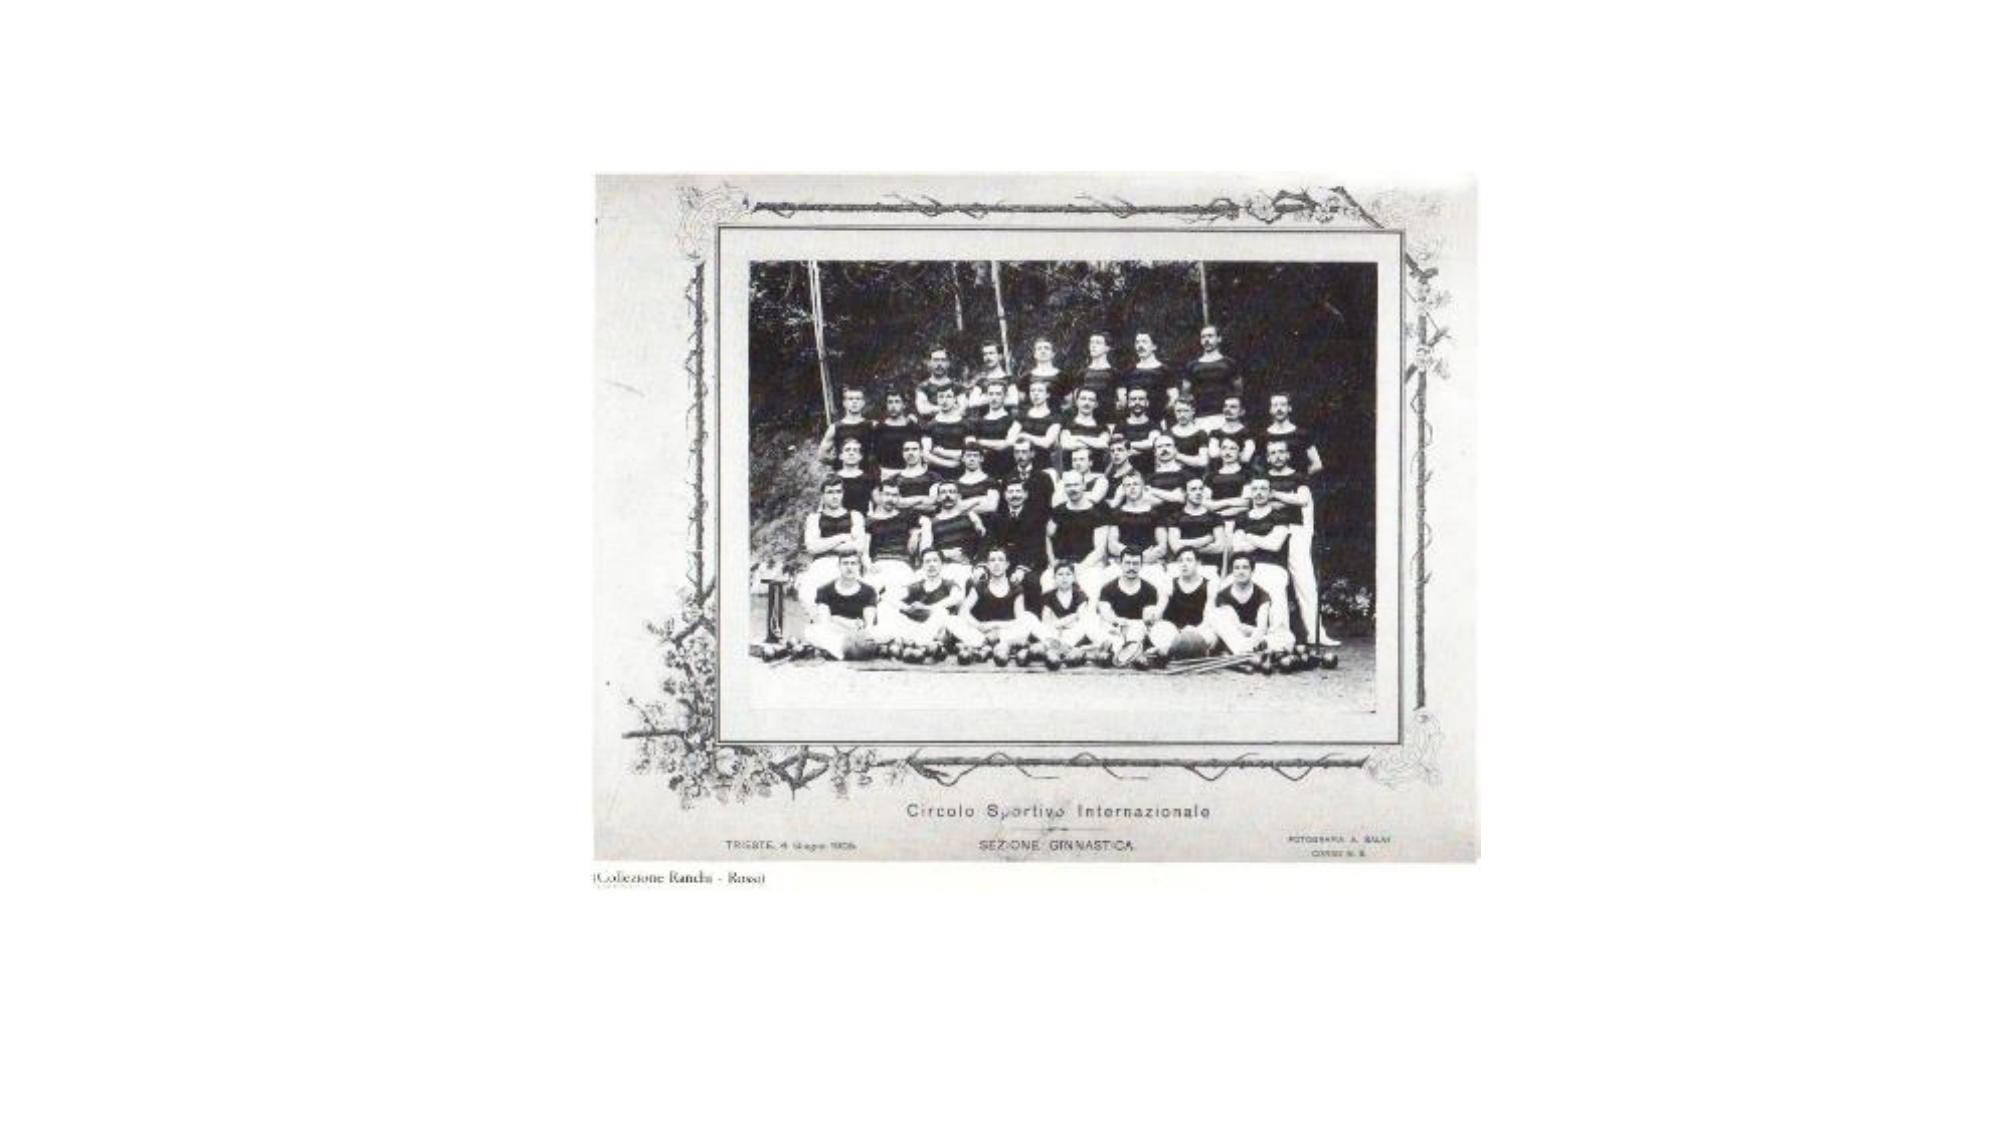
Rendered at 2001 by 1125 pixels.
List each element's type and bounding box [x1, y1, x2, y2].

picture [590, 172, 1481, 891]
